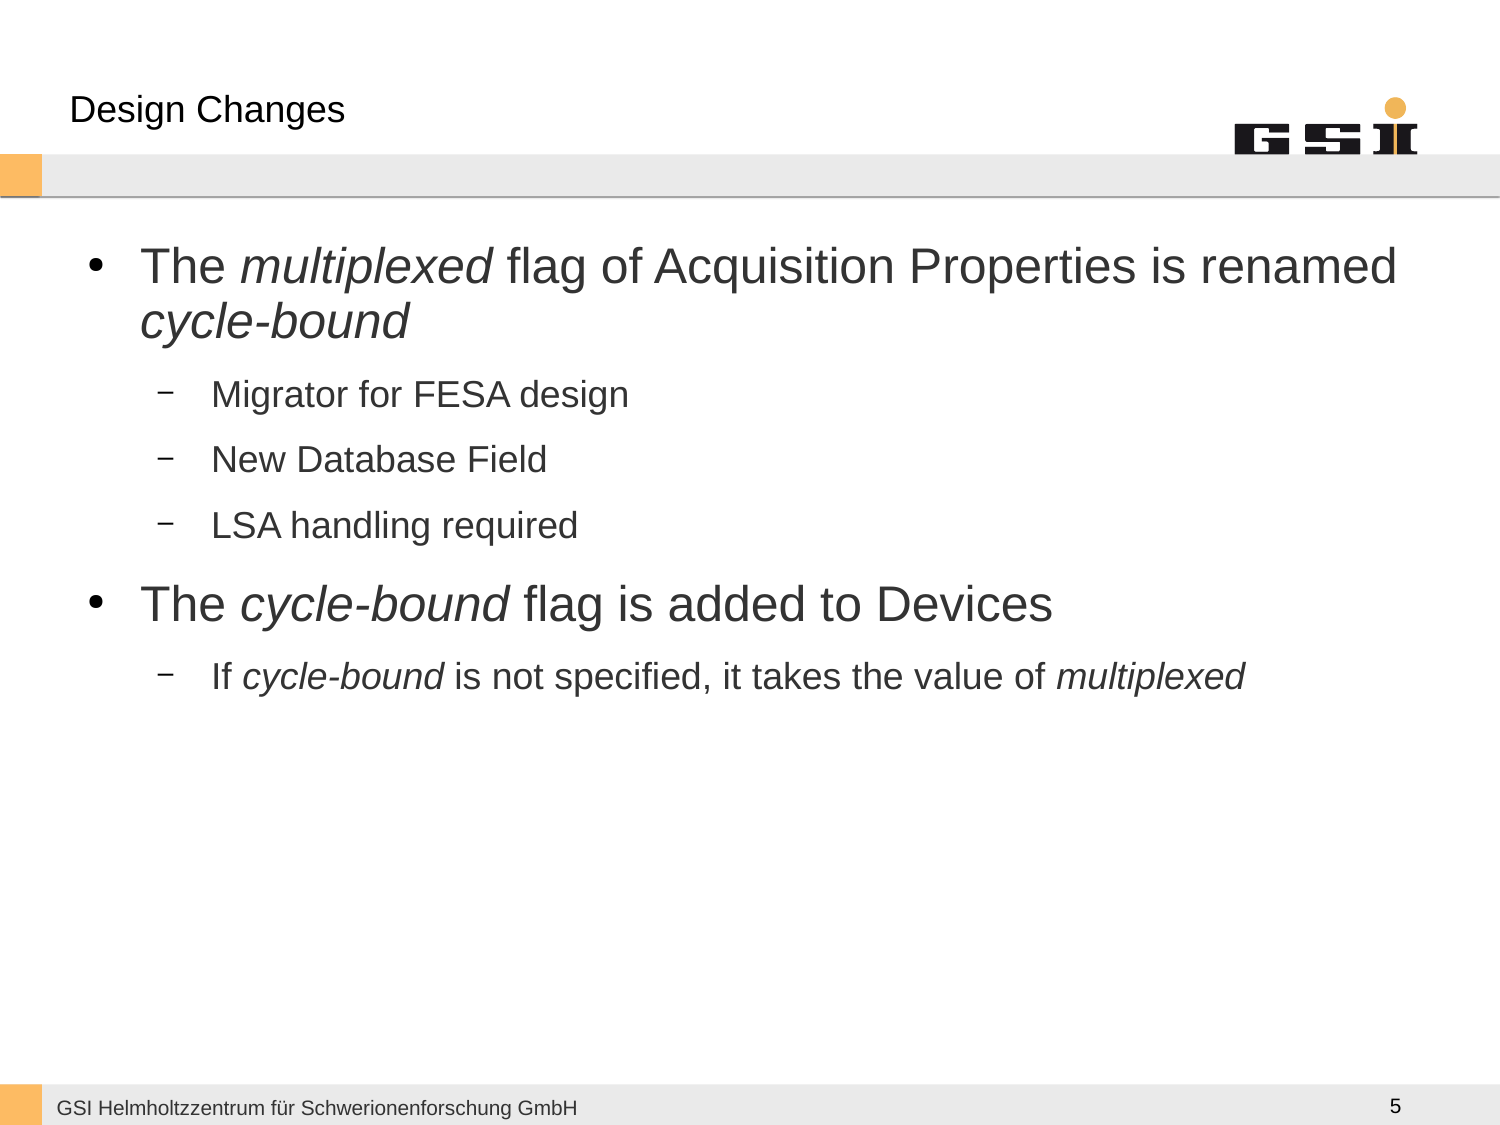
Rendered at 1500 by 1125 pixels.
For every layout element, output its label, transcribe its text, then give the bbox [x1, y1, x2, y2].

list The multiplexed flag of Acquisition Properties is renamed cycle-bound Migrator for FESA design New Database Field LSA handling required The cycle-bound flag is added to Devices If cycle-bound is not specified, it takes the value of multiplexed [69, 237, 1412, 1043]
title Design Changes [69, 44, 986, 174]
picture [1233, 95, 1419, 154]
